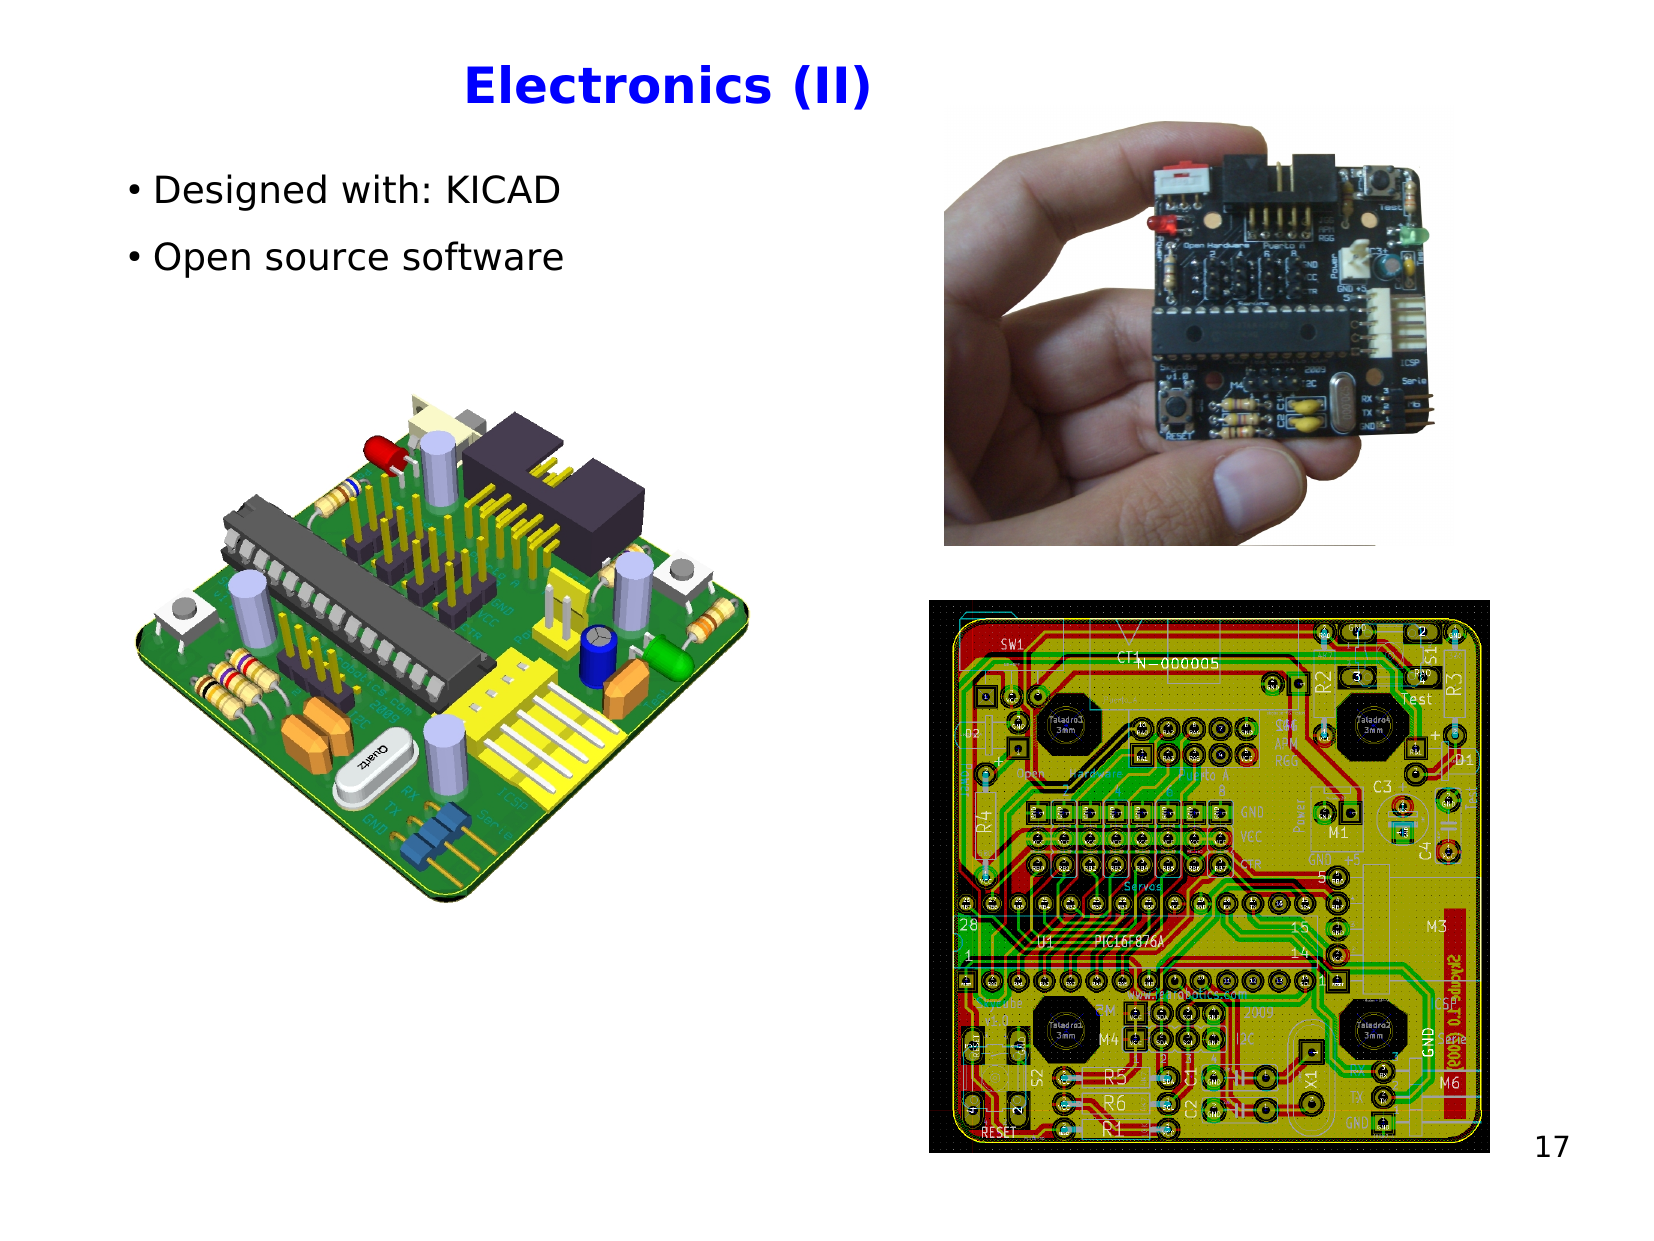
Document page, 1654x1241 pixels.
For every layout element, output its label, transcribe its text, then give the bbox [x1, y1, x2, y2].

picture [944, 105, 1454, 546]
picture [929, 600, 1490, 1153]
text_box Designed with: KICAD Open source software [113, 161, 845, 292]
text_box Electronics (II) [448, 49, 1051, 123]
picture [127, 383, 757, 913]
